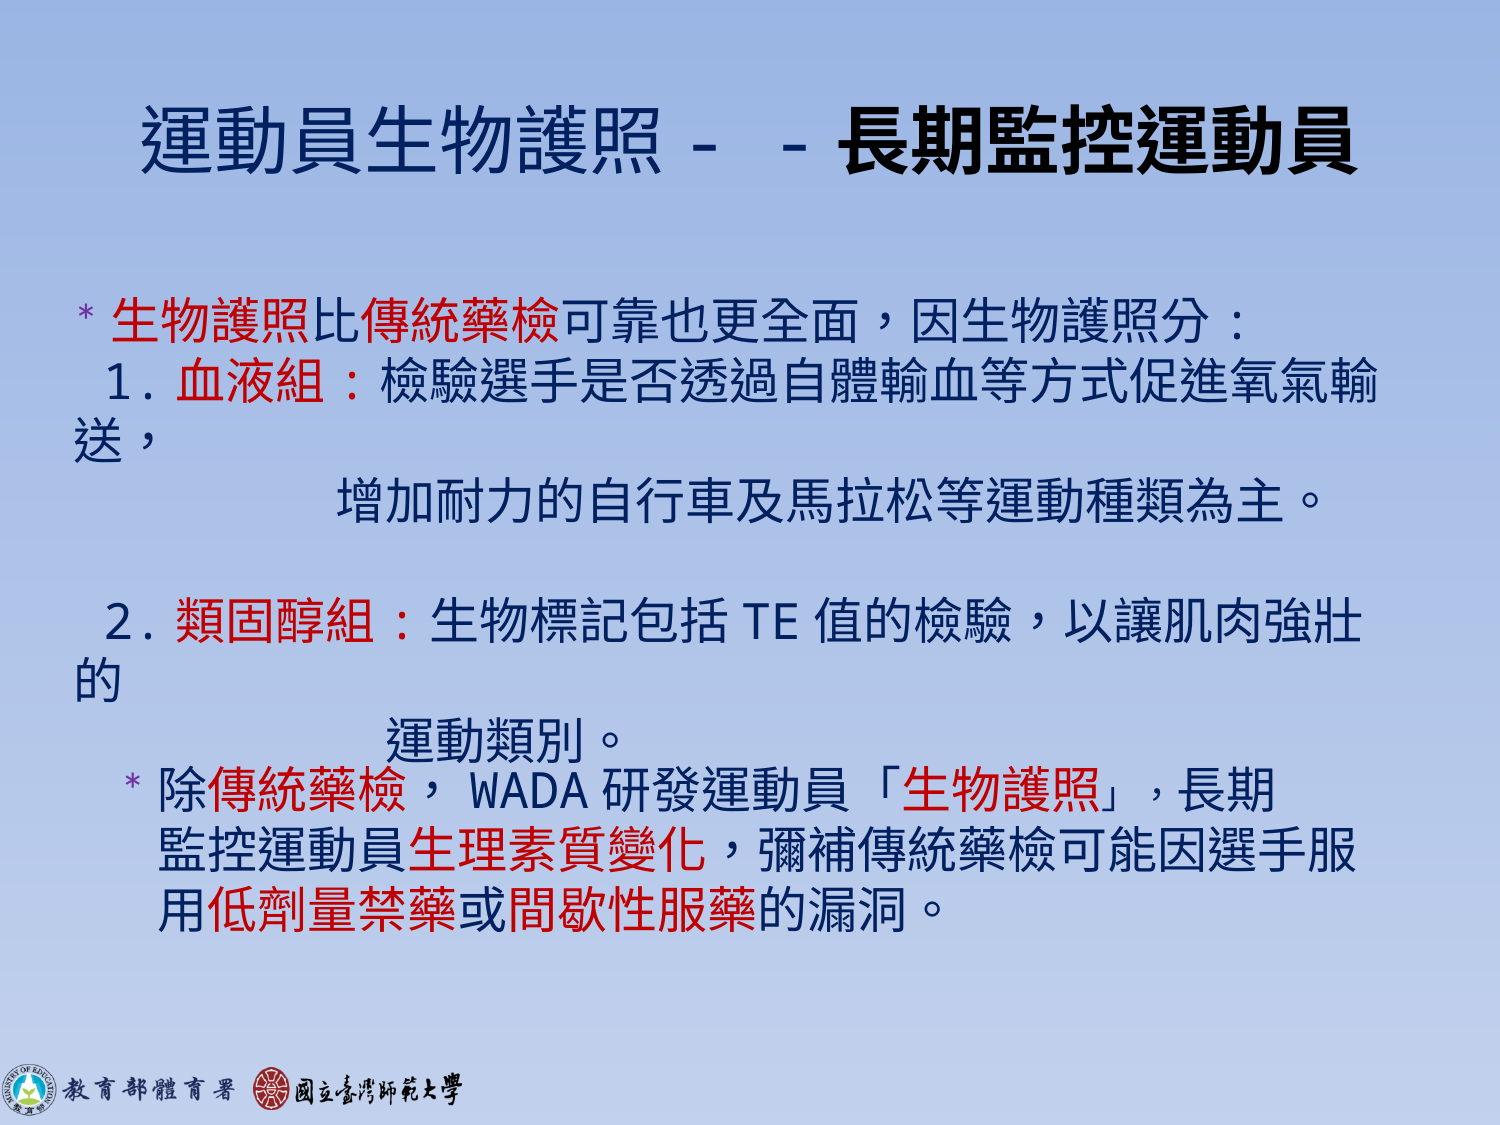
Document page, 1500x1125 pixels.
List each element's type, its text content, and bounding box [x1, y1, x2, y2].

text_box *生物護照比傳統藥檢可靠也更全面，因生物護照分: 1.血液組:檢驗選手是否透過自體輸血等方式促進氧氣輸送， 增加耐力的自行車及馬拉松等運動種類為主。 2.類固醇組:生物標記包括TE值的檢驗，以讓肌肉強壯的 運動類別。 [58, 233, 1397, 778]
title 運動員生物護照- -長期監控運動員 [75, 45, 1426, 233]
text_box *除傳統藥檢，WADA研發運動員「生物護照」，長期 監控運動員生理素質變化，彌補傳統藥檢可能因選手服 用低劑量禁藥或間歇性服藥的漏洞。 [105, 751, 1395, 946]
